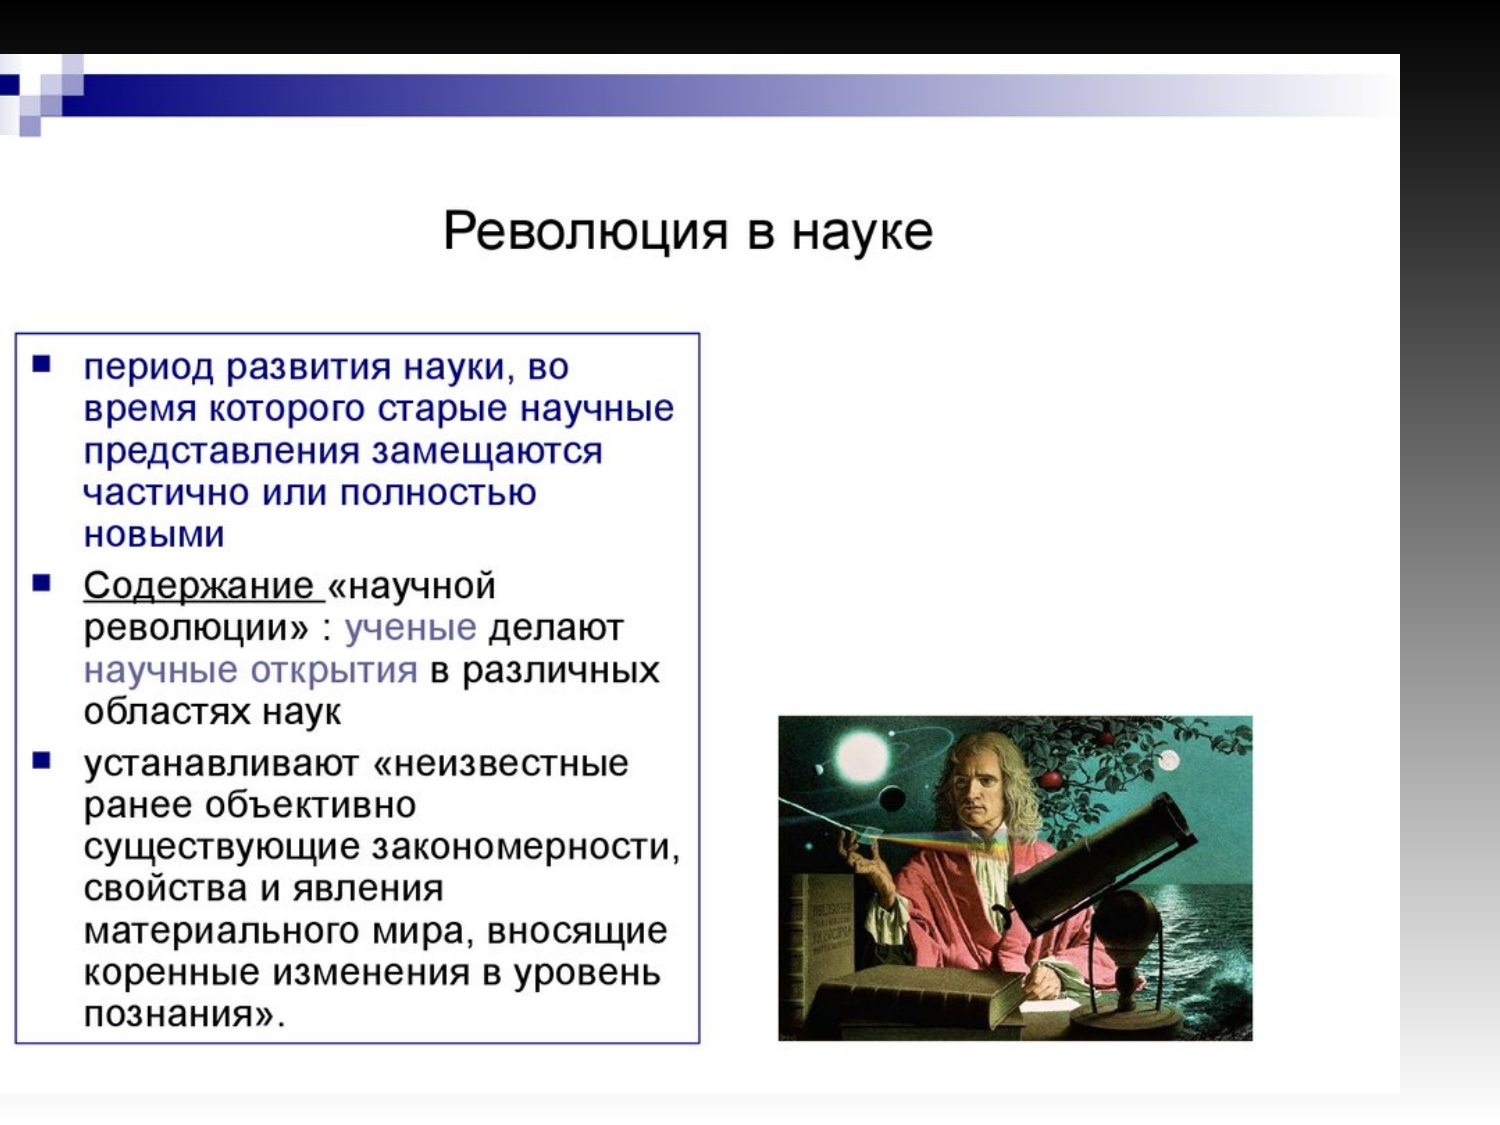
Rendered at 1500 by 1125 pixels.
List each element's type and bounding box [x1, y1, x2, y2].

picture [0, 54, 1400, 1094]
title [75, 45, 1425, 233]
